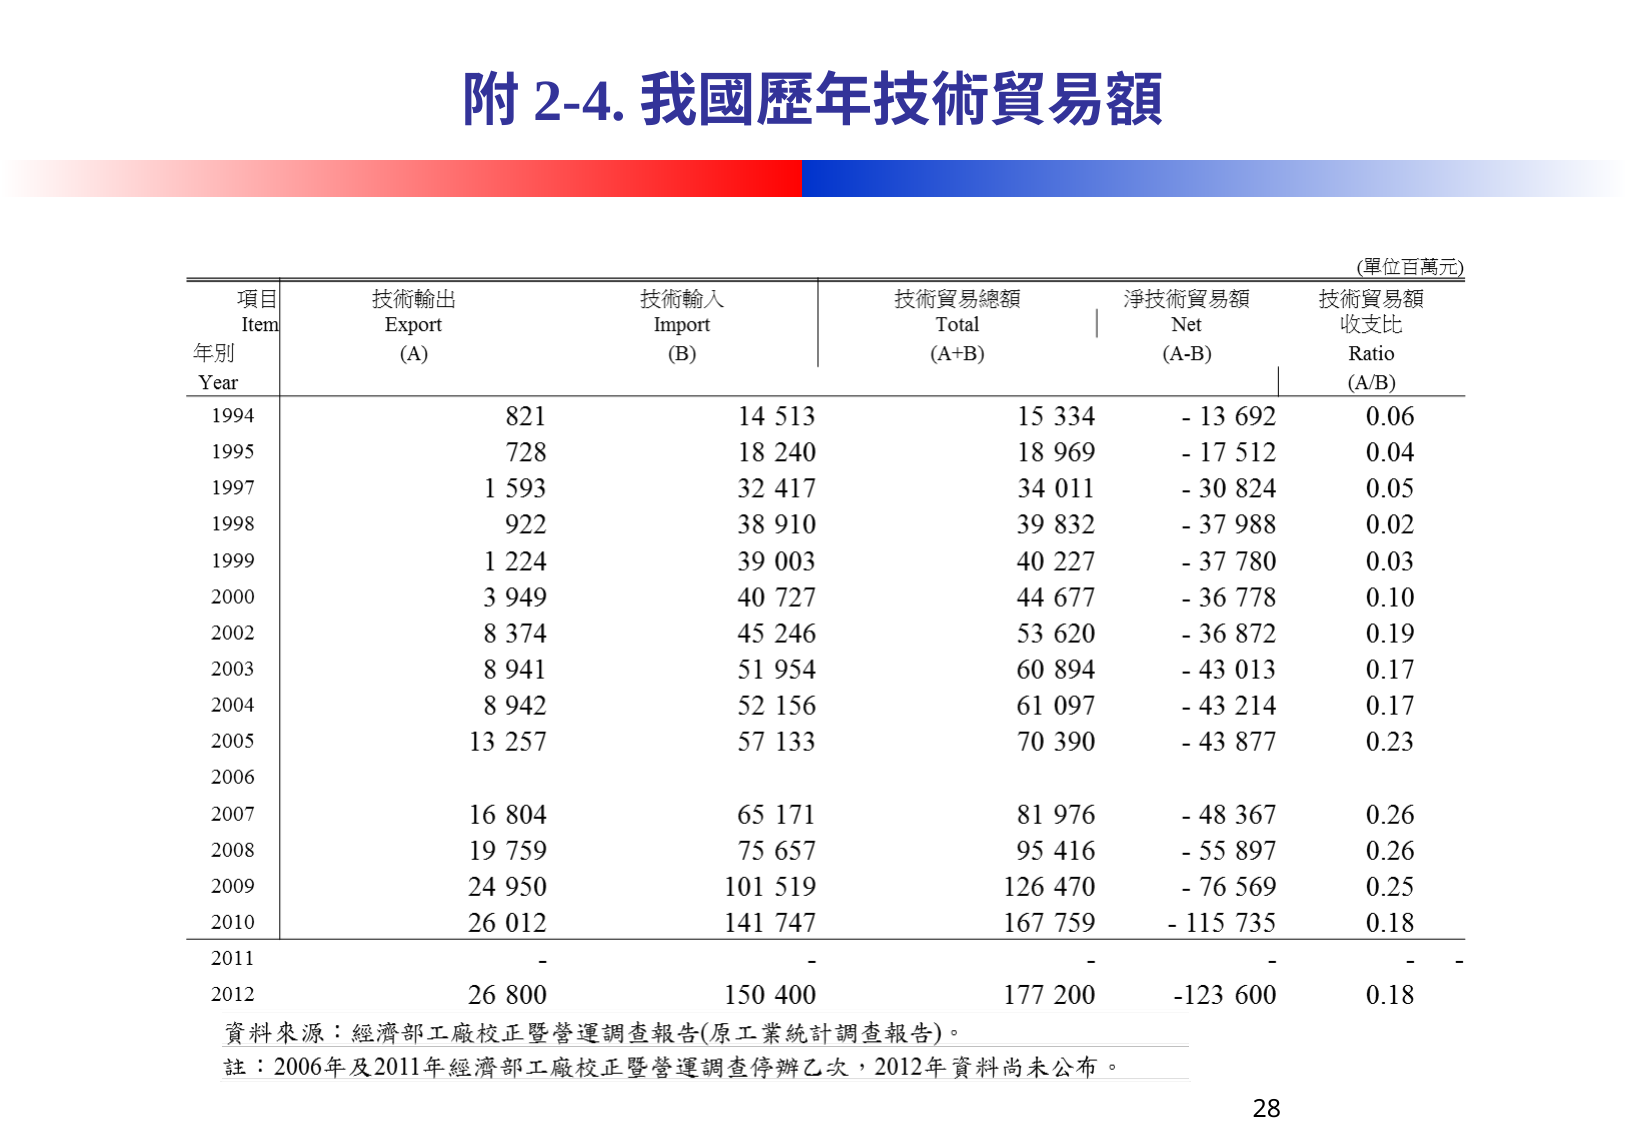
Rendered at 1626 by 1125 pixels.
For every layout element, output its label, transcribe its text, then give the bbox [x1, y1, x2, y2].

title 附2-4.我國歷年技術貿易額 [81, 45, 1544, 149]
picture [186, 182, 1466, 1098]
text_box 28 [1237, 1085, 1617, 1125]
